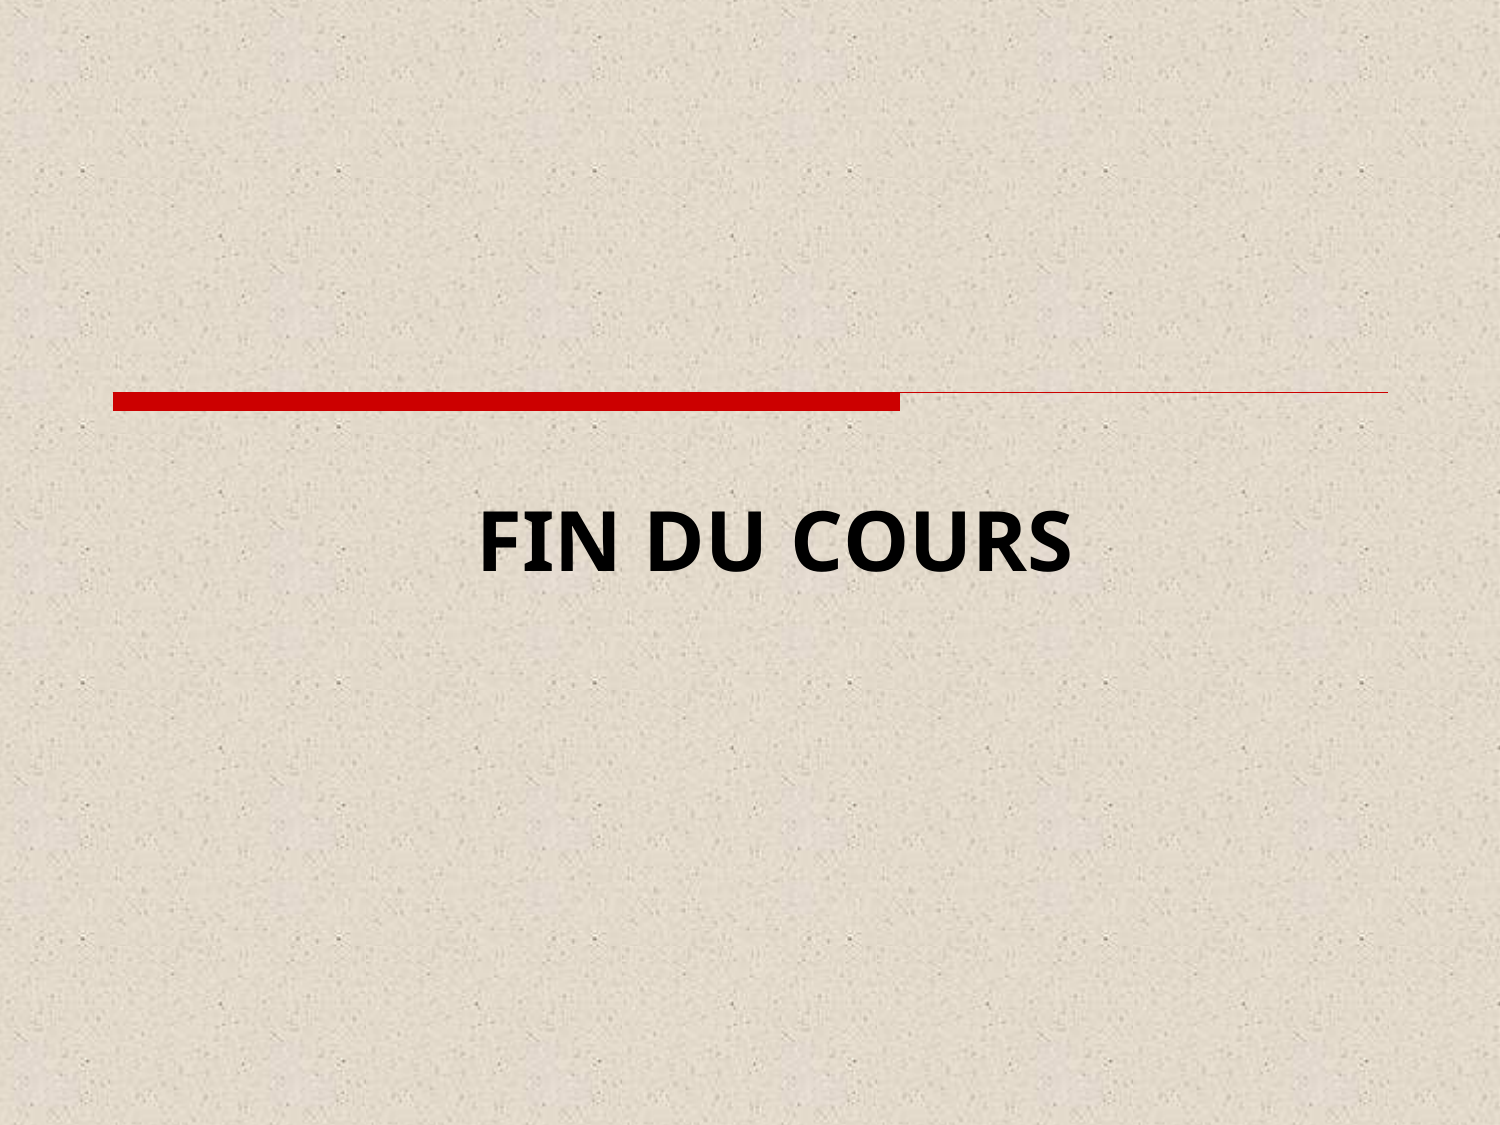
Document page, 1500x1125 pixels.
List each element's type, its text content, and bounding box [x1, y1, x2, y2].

subtitle FIN DU COURS [199, 474, 1350, 738]
picture [0, 0, 1500, 1125]
